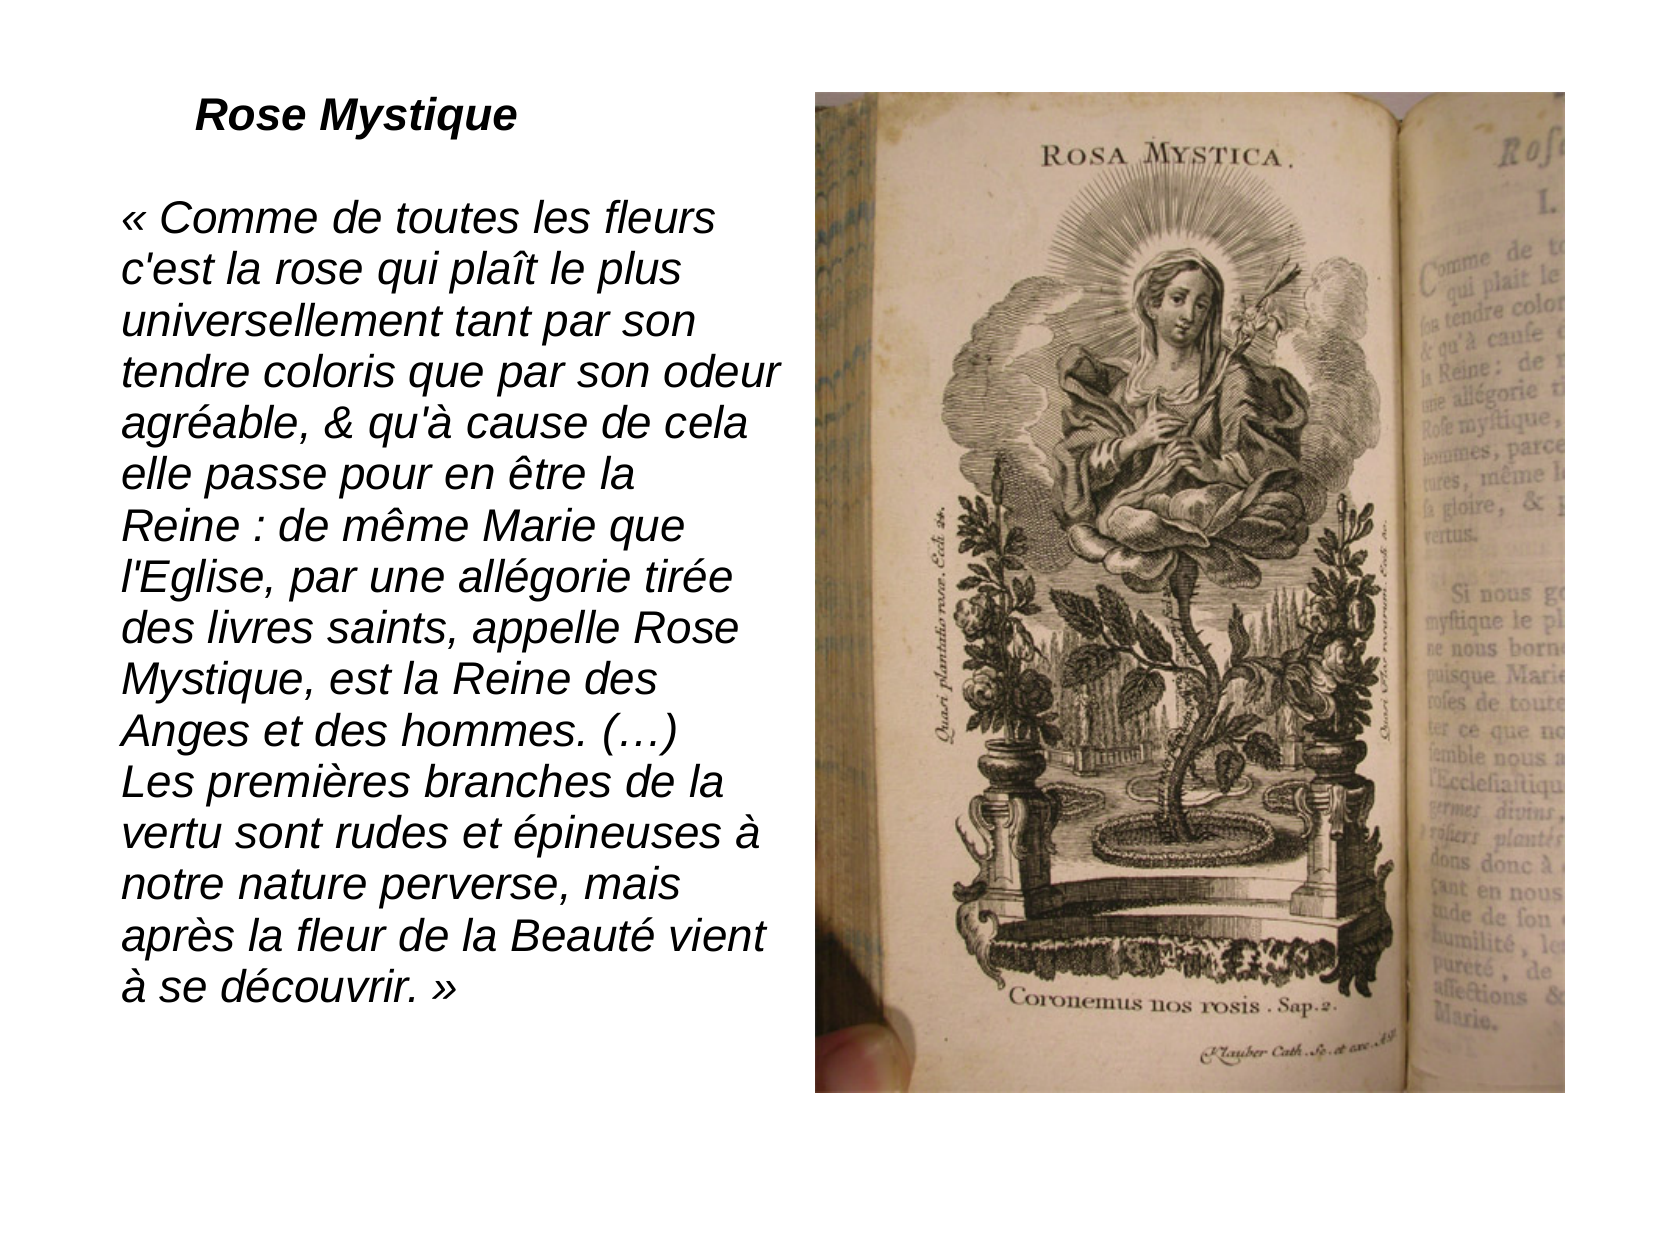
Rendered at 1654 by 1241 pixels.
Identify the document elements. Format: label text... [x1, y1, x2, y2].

picture [815, 92, 1565, 1093]
text_box Rose Mystique « Comme de toutes les fleurs c'est la rose qui plaît le plus universellement tant par son tendre coloris que par son odeur agréable, & qu'à cause de cela elle passe pour en être la Reine : de même Marie que l'Eglise, par une allégorie tirée des livres saints, appelle Rose Mystique, est la Reine des Anges et des hommes. (…) Les premières branches de la vertu sont rudes et épineuses à notre nature perverse, mais après la fleur de la Beauté vient à se découvrir. » [106, 82, 798, 1071]
